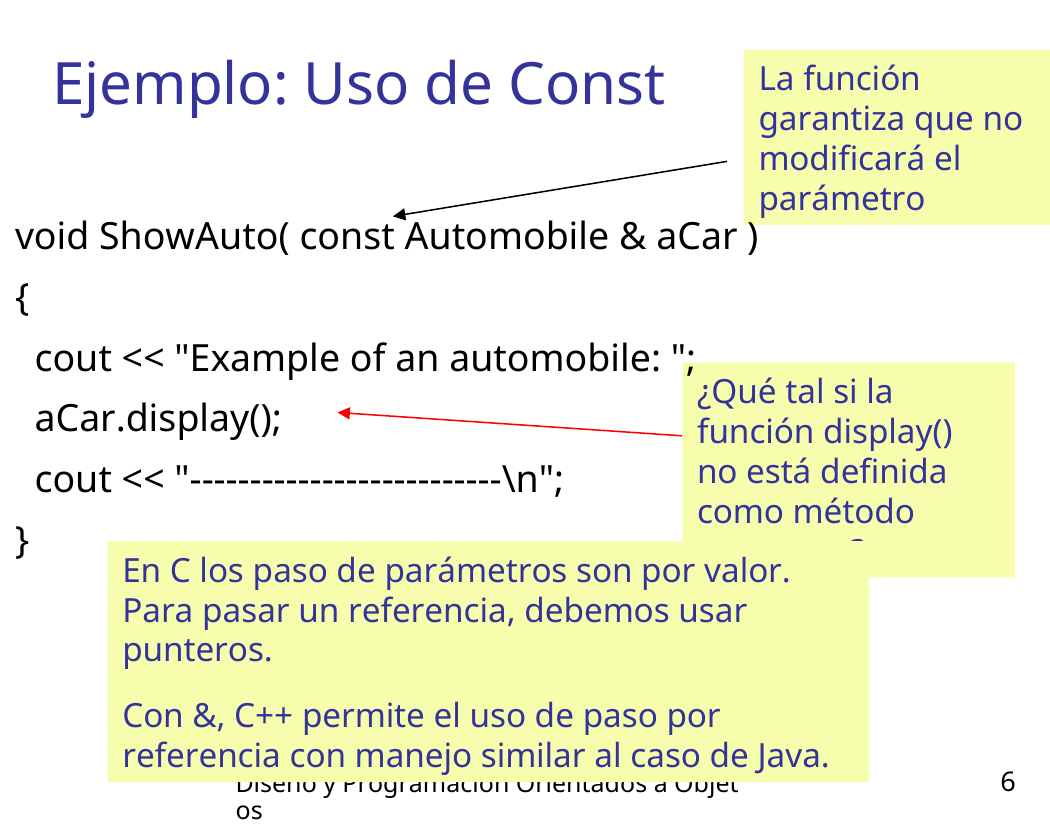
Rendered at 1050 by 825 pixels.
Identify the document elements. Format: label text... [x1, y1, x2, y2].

list void ShowAuto( const Automobile & aCar )‏ { cout << "Example of an automobile: "; aCar.display(); cout << "--------------------------\n"; } [0, 201, 788, 577]
text_box ¿Qué tal si la función display() no está definida como método constante? [788, 362, 1015, 578]
title Ejemplo: Uso de Const [37, 4, 1026, 129]
text_box La función garantiza que no modificará el parámetro [743, 49, 1050, 226]
text_box En C los paso de parámetros son por valor. Para pasar un referencia, debemos usar punteros. Con &, C++ permite el uso de paso por referencia con manejo similar al caso de Java. [107, 541, 869, 783]
